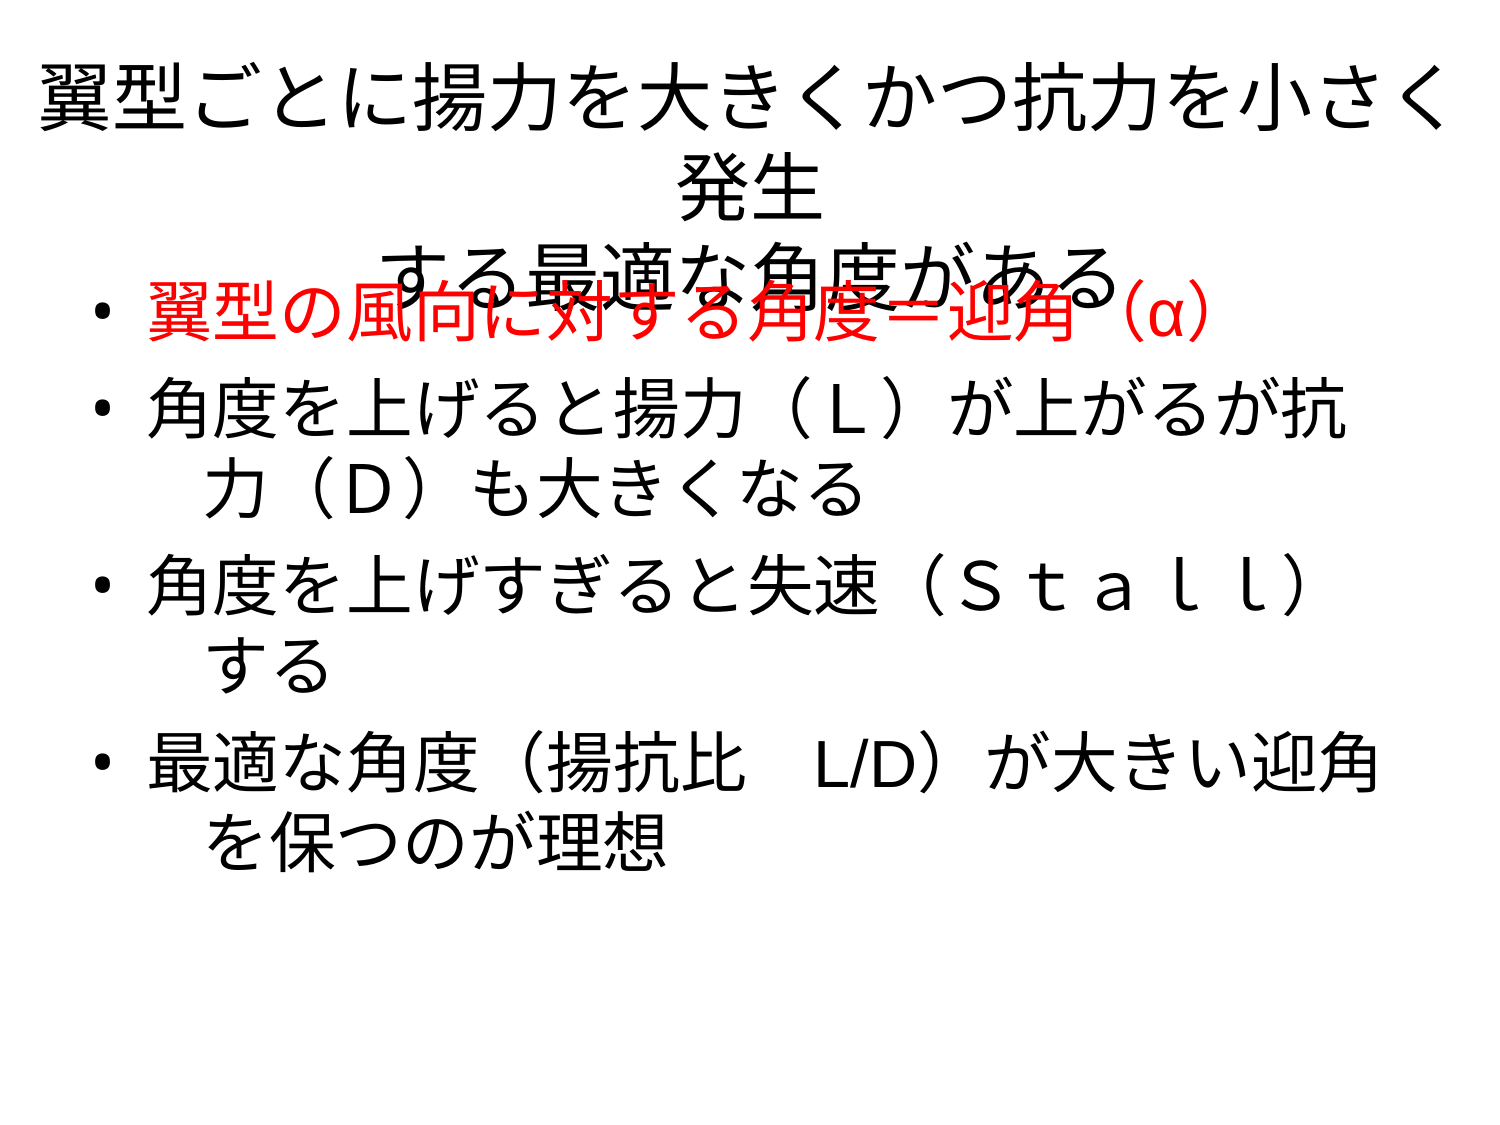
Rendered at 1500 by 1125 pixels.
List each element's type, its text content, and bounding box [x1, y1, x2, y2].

list 翼型の風向に対する角度＝迎角（α） 角度を上げると揚力（Ｌ）が上がるが抗力（Ｄ）も大きくなる 角度を上げすぎると失速（Ｓｔａｌｌ）する 最適な角度（揚抗比 L/D）が大きい迎角を保つのが理想 [75, 262, 1426, 1005]
title 翼型ごとに揚力を大きくかつ抗力を小さく発生 する最適な角度がある [0, 42, 1500, 218]
